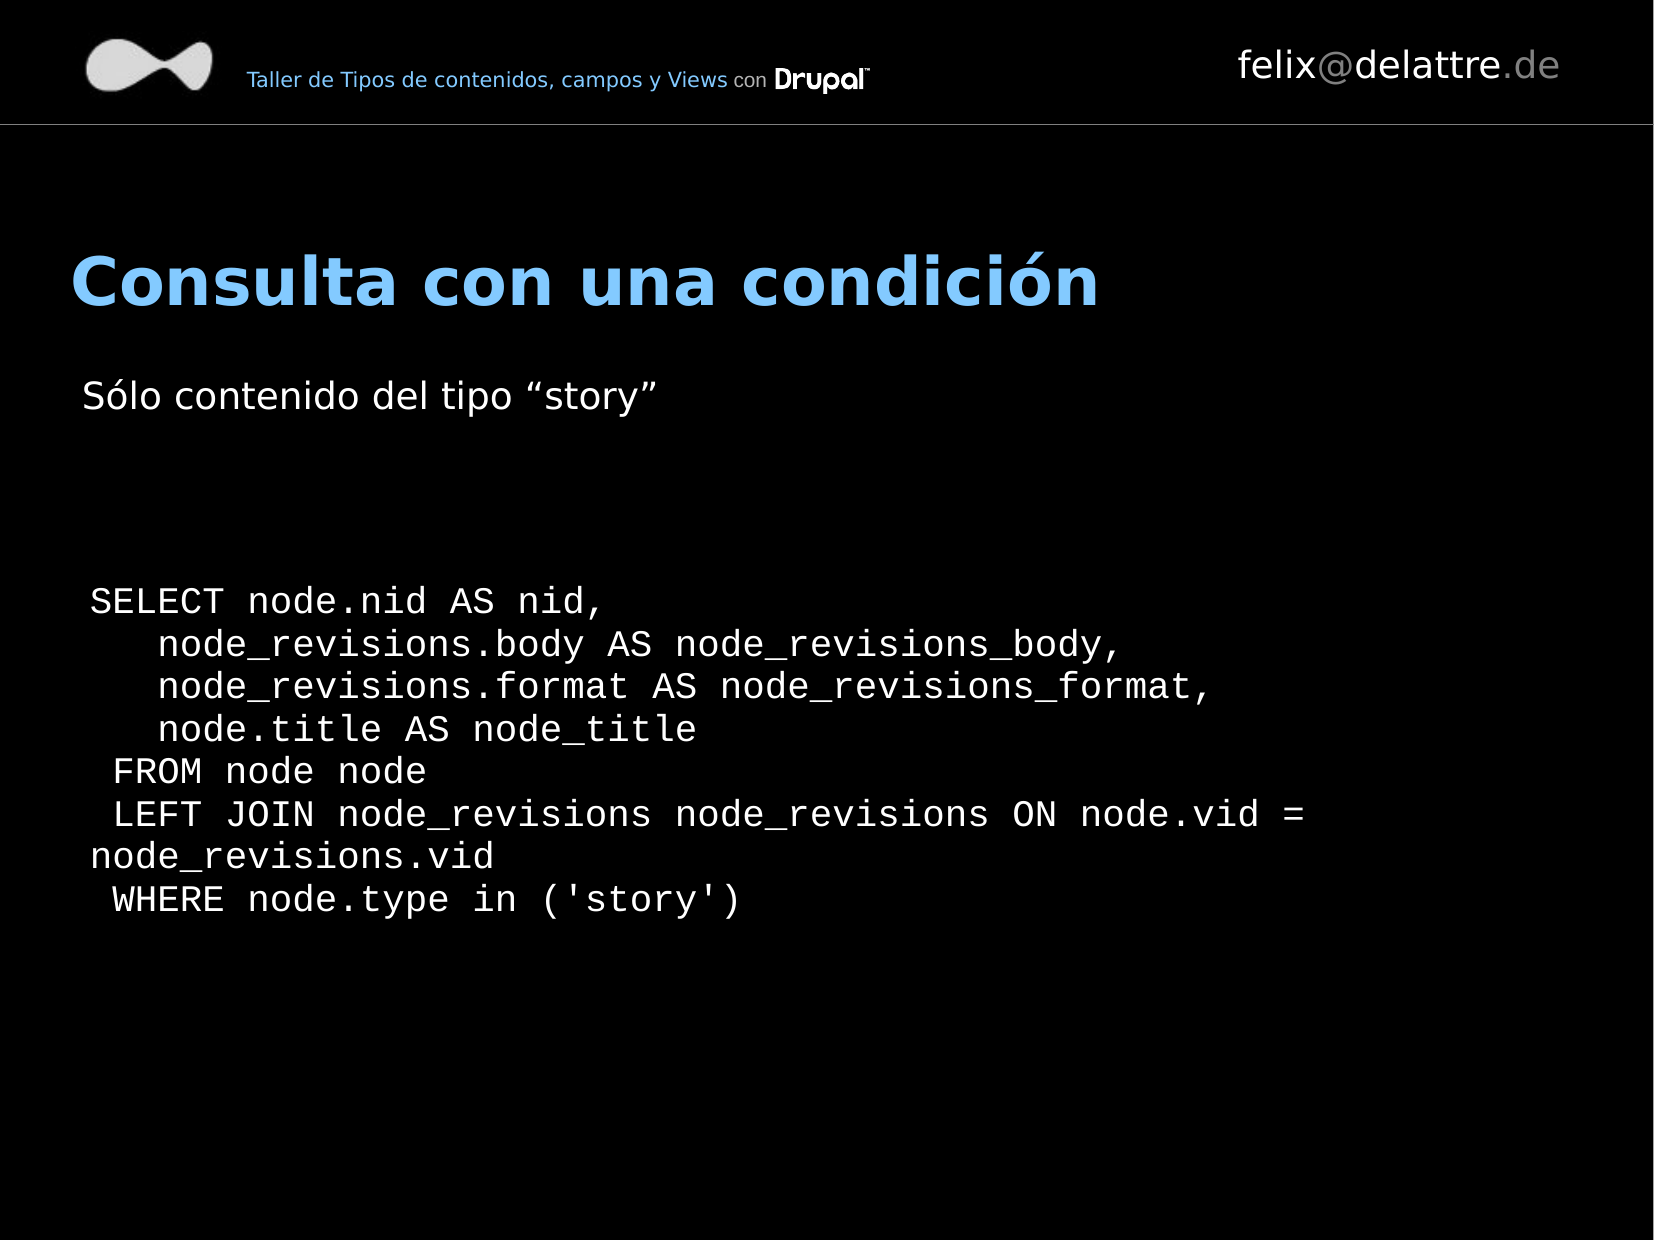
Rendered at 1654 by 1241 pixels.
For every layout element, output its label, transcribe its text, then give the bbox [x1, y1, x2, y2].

text_box SELECT node.nid AS nid, node_revisions.body AS node_revisions_body, node_revisions.format AS node_revisions_format, node.title AS node_title FROM node node LEFT JOIN node_revisions node_revisions ON node.vid = node_revisions.vid WHERE node.type in ('story') [75, 574, 1423, 930]
text_box Consulta con una condición [46, 227, 1126, 338]
text_box Sólo contenido del tipo “story” [67, 367, 675, 426]
picture [62, 31, 229, 104]
